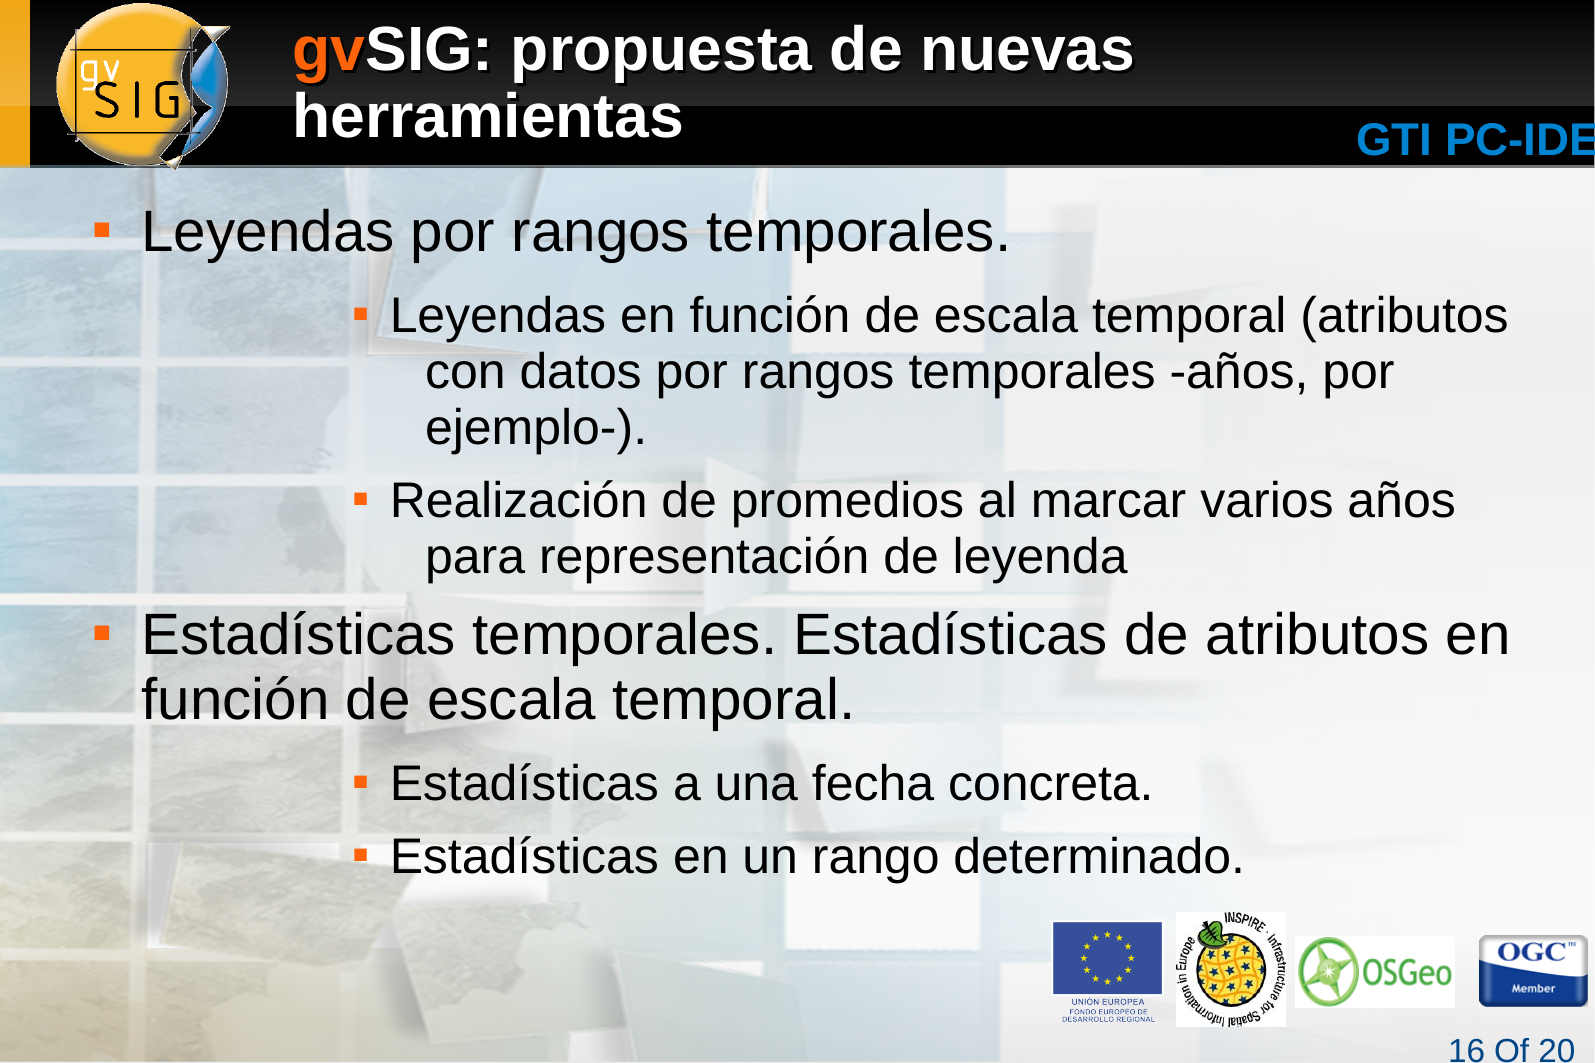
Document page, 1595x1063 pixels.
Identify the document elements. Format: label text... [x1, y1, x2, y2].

text_box gvSIG: propuesta de nuevas herramientas [277, 9, 1388, 162]
picture [1554, 129, 1561, 149]
list Leyendas por rangos temporales. Leyendas en función de escala temporal (atributos con datos por rangos temporales -años, por ejemplo-). Realización de promedios al marcar varios años para representación de leyenda Estadísticas temporales. Estadísticas de atributos en función de escala temporal. Estadísticas a una fecha concreta. Estadísticas en un rango determinado. [0, 94, 1554, 968]
picture [1579, 129, 1595, 136]
picture [0, 0, 1595, 1063]
picture [1579, 142, 1595, 150]
